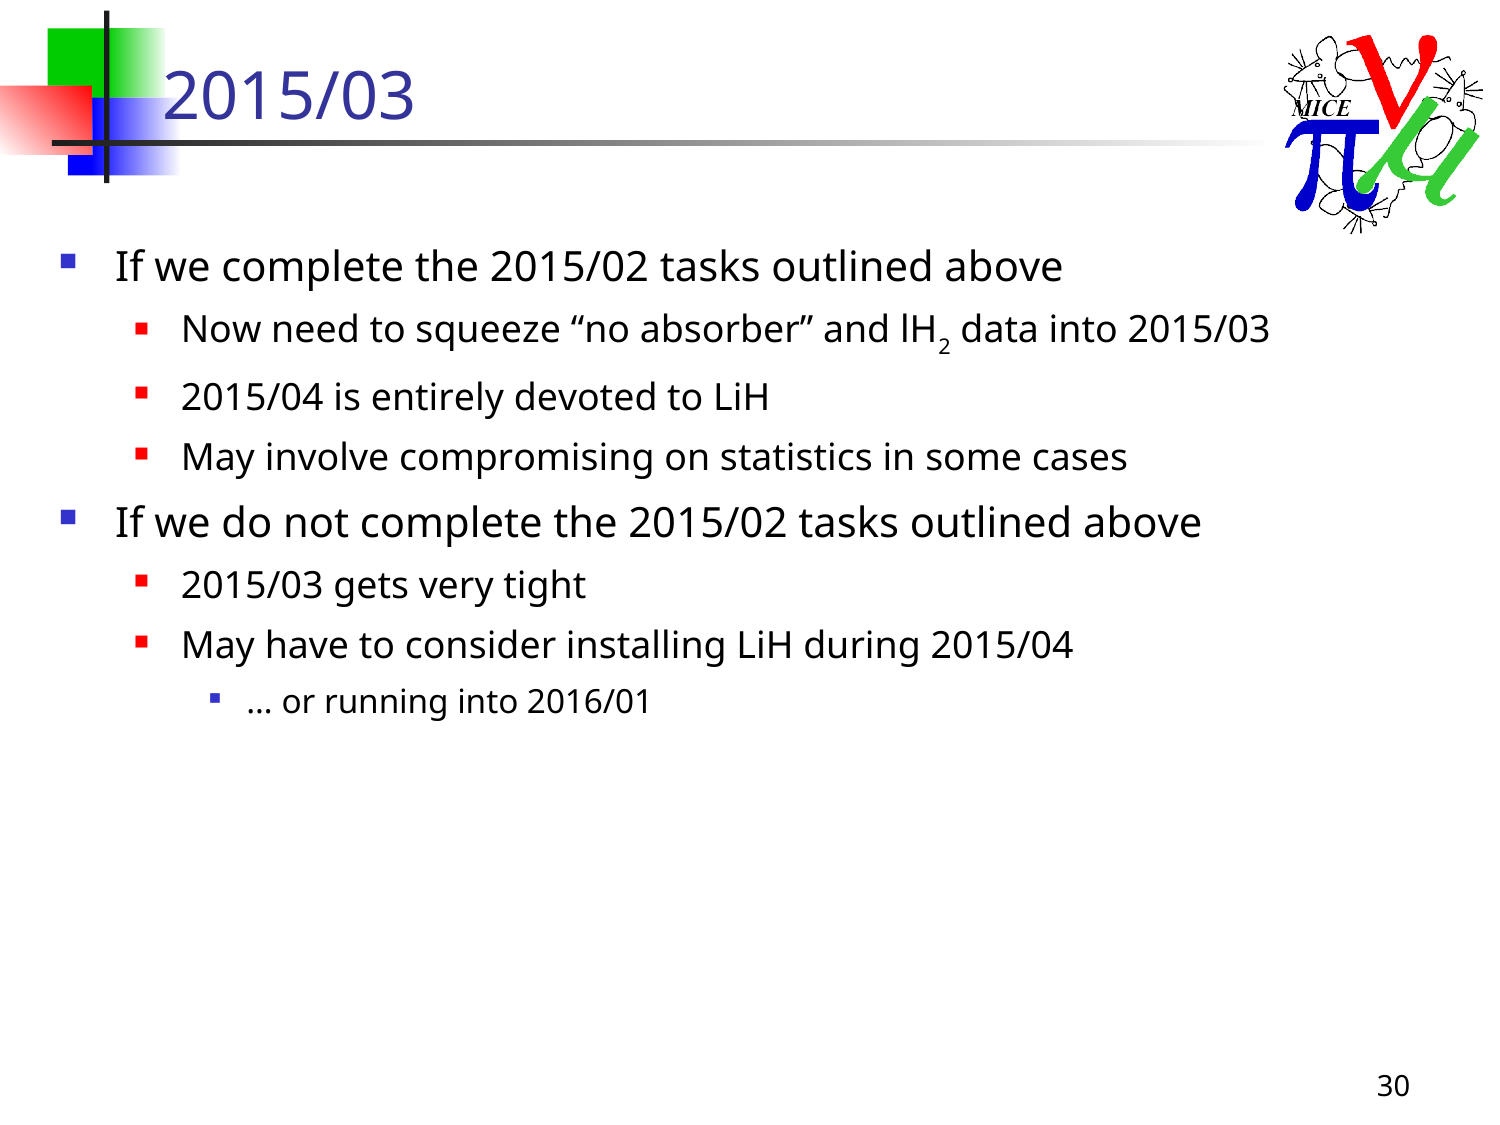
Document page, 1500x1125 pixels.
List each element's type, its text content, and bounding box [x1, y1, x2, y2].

picture [1264, 5, 1500, 251]
title 2015/03 [162, 0, 1441, 188]
list If we complete the 2015/02 tasks outlined above Now need to squeeze “no absorber” and lH2 data into 2015/03 2015/04 is entirely devoted to LiH May involve compromising on statistics in some cases If we do not complete the 2015/02 tasks outlined above 2015/03 gets very tight May have to consider installing LiH during 2015/04 … or running into 2016/01 [59, 236, 1394, 668]
